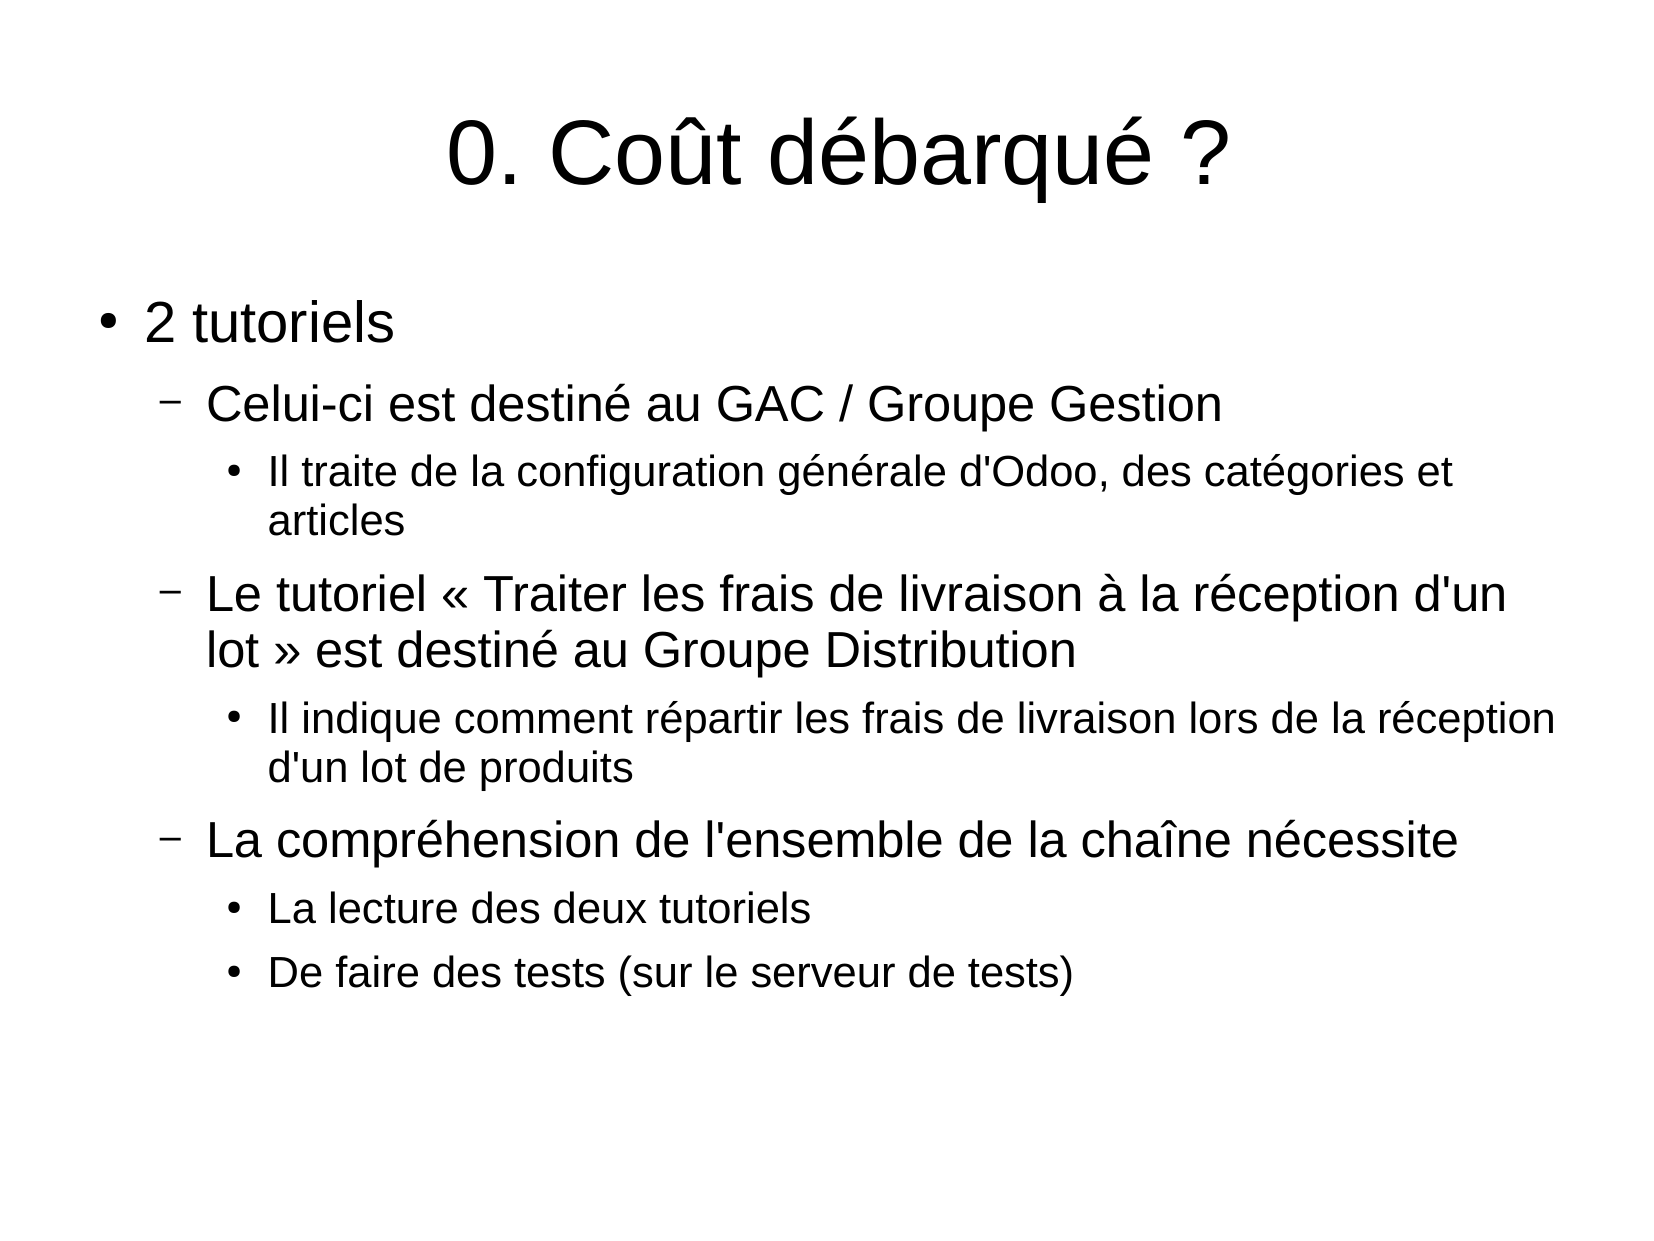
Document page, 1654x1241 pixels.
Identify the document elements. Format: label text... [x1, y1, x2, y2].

title 0. Coût débarqué ? [82, 49, 1571, 257]
list 2 tutoriels Celui-ci est destiné au GAC / Groupe Gestion Il traite de la configuration générale d'Odoo, des catégories et articles Le tutoriel « Traiter les frais de livraison à la réception d'un lot » est destiné au Groupe Distribution Il indique comment répartir les frais de livraison lors de la réception d'un lot de produits La compréhension de l'ensemble de la chaîne nécessite La lecture des deux tutoriels De faire des tests (sur le serveur de tests) [82, 290, 1571, 1010]
